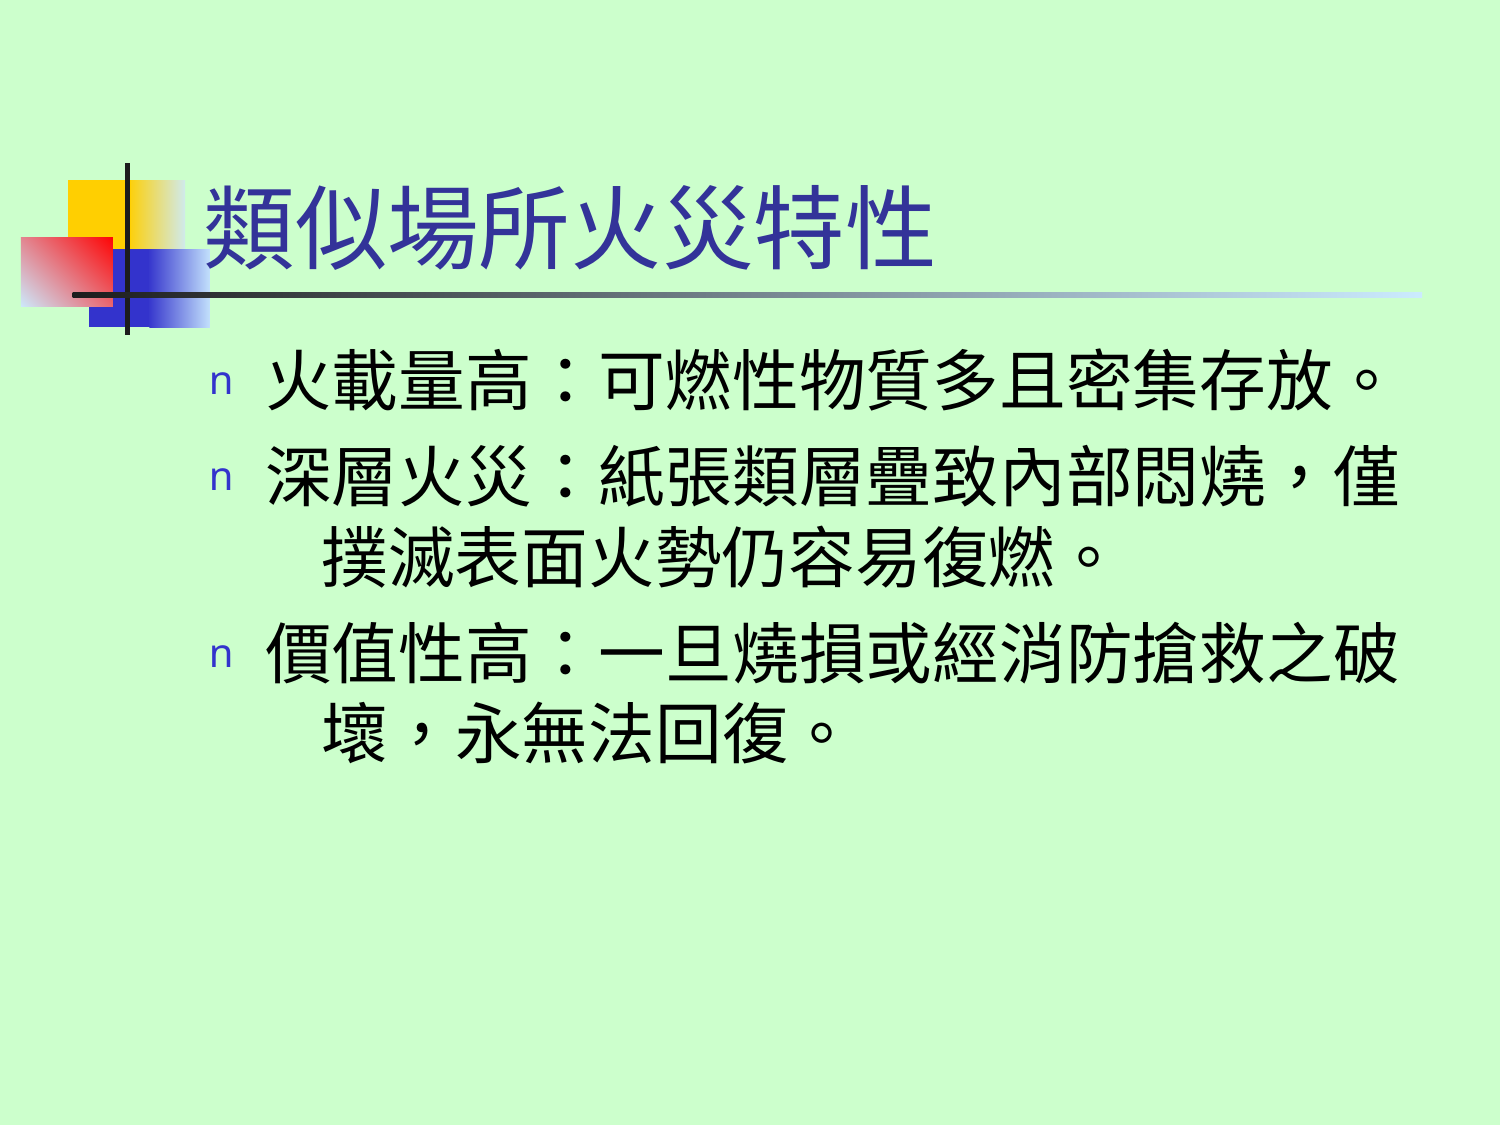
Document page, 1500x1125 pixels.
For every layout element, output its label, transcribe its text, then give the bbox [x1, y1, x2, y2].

title 類似場所火災特性 [188, 101, 1468, 289]
list 火載量高：可燃性物質多且密集存放。 深層火災：紙張類層疊致內部悶燒，僅撲滅表面火勢仍容易復燃。 價值性高：一旦燒損或經消防搶救之破壞，永無法回復。 [193, 331, 1469, 1007]
